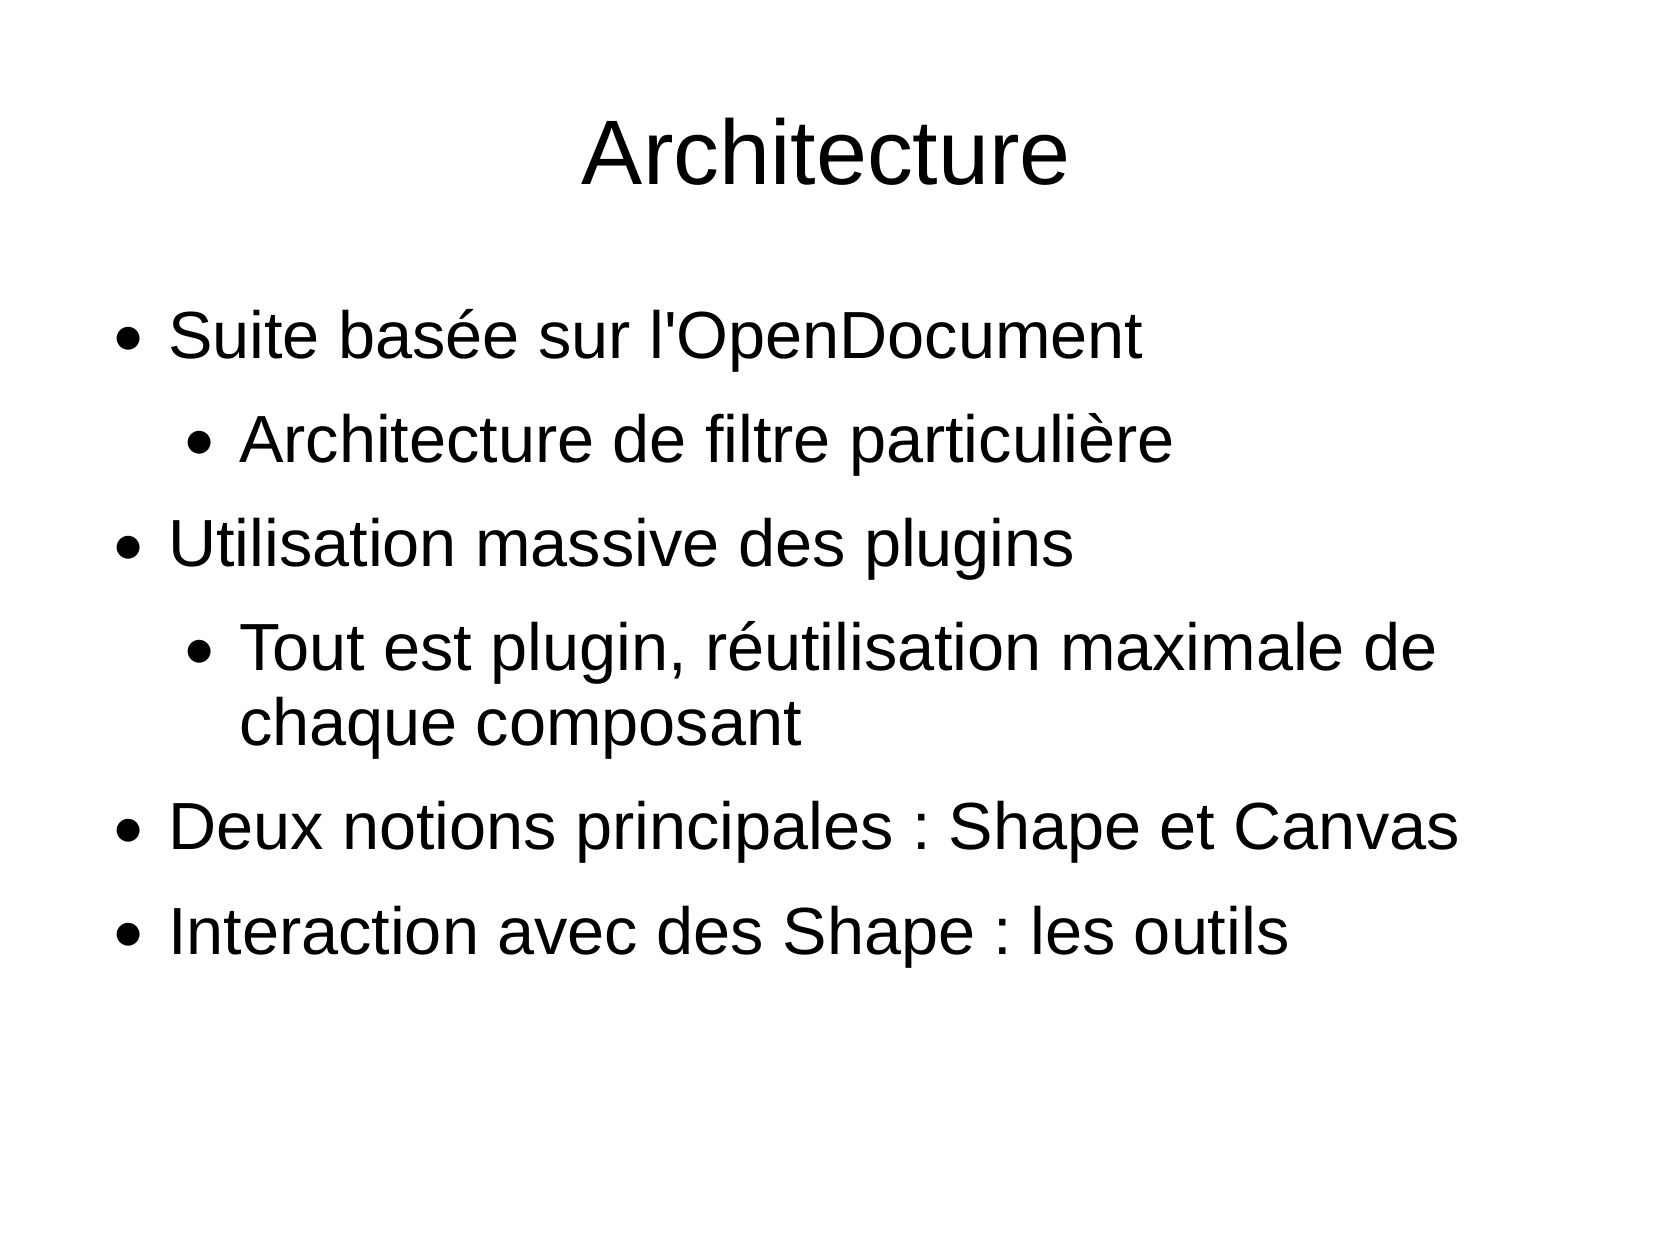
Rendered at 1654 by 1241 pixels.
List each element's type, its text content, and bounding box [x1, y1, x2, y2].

text_box Suite basée sur l'OpenDocument Architecture de filtre particulière Utilisation massive des plugins Tout est plugin, réutilisation maximale de chaque composant Deux notions principales : Shape et Canvas Interaction avec des Shape : les outils [82, 290, 1571, 1109]
text_box Architecture [82, 94, 1571, 212]
